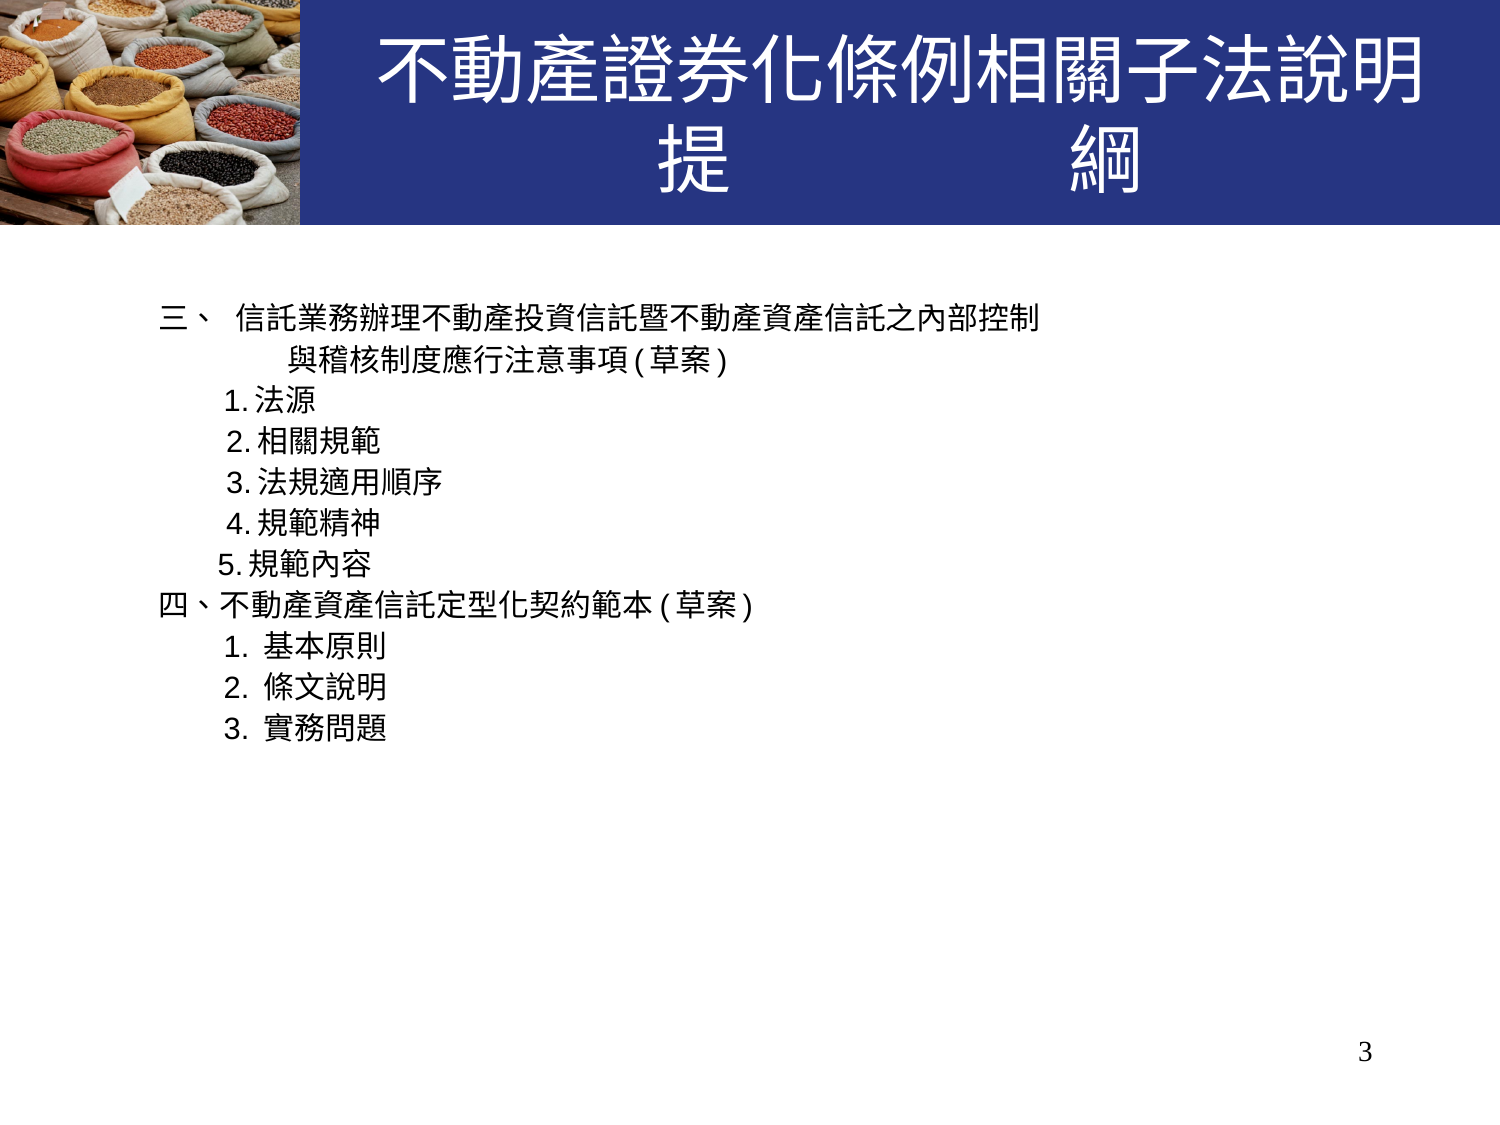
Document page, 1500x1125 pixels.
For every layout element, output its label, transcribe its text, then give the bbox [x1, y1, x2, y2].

title 不動產證券化條例相關子法說明 提 綱 [300, 0, 1500, 225]
list 三、 信託業務辦理不動產投資信託暨不動產資產信託之內部控制 與稽核制度應行注意事項(草案) 1.法源 2.相關規範 3.法規適用順序 4.規範精神 5.規範內容 四、不動產資產信託定型化契約範本(草案) 1. 基本原則 2. 條文說明 3. 實務問題 [97, 269, 1373, 933]
picture [0, 0, 300, 225]
